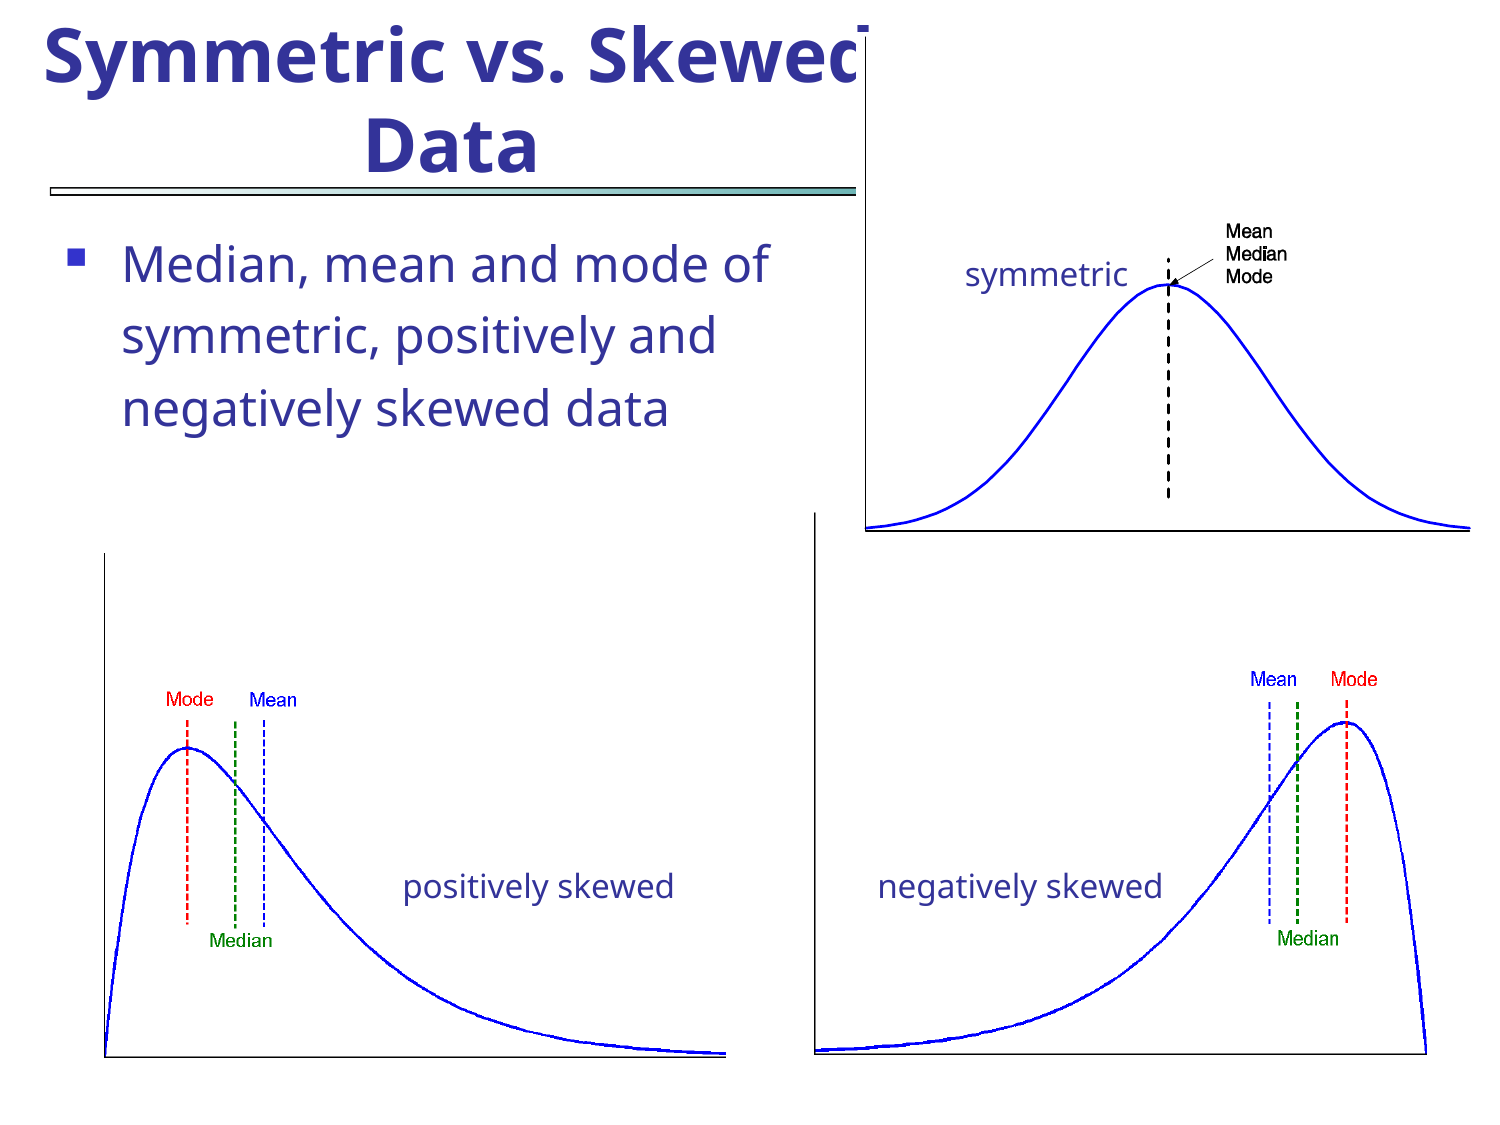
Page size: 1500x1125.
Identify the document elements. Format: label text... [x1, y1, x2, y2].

title Symmetric vs. Skewed Data [0, 0, 933, 196]
list Median, mean and mode of symmetric, positively and negatively skewed data [50, 212, 855, 444]
text_box symmetric [949, 237, 1275, 300]
text_box [0, 462, 1500, 1125]
picture [855, 32, 1480, 540]
text_box negatively skewed [862, 849, 1188, 913]
text_box positively skewed [387, 849, 713, 913]
